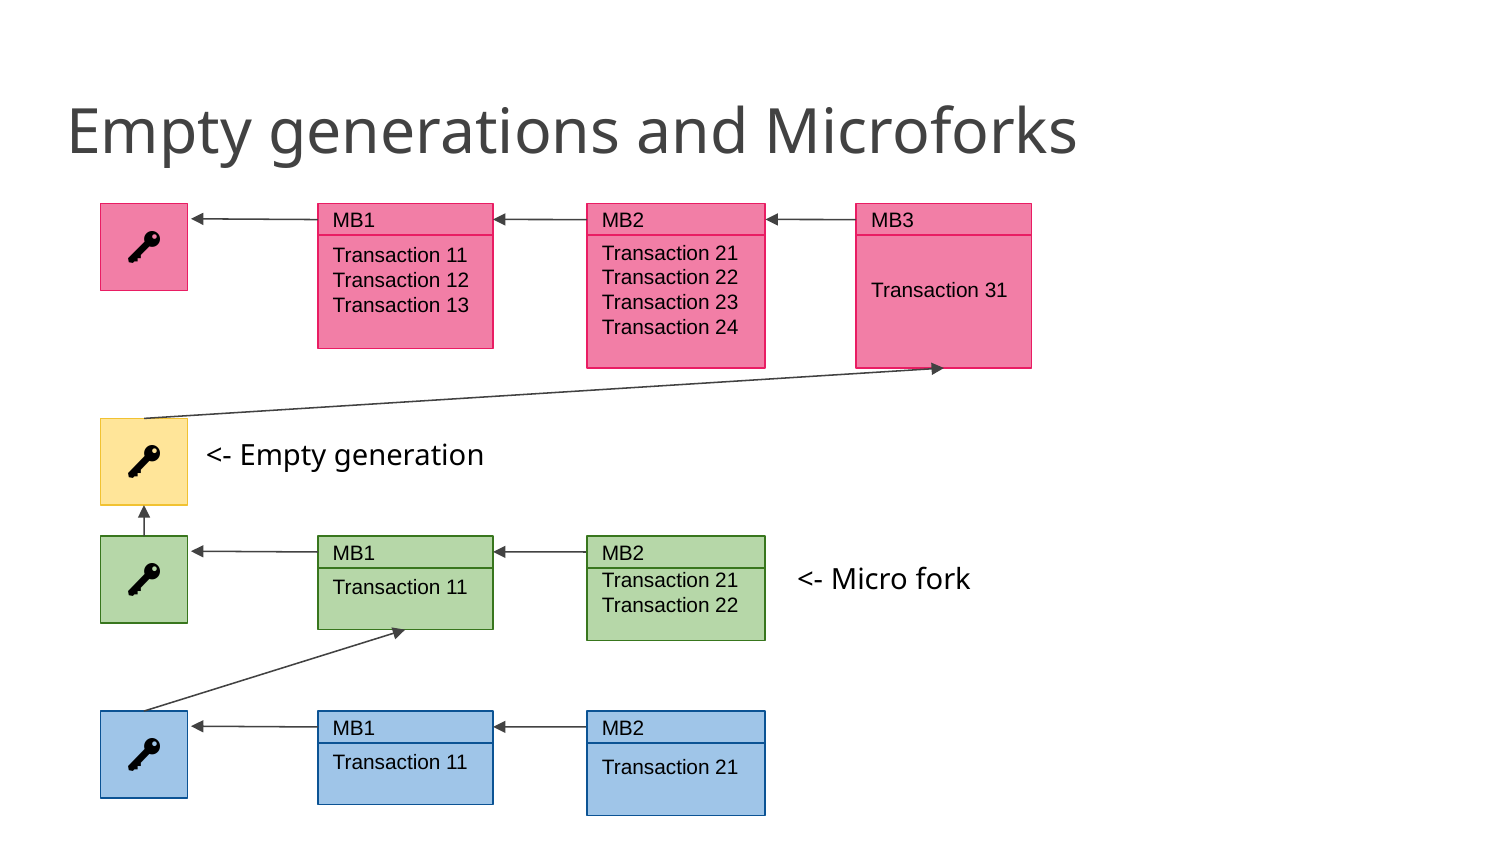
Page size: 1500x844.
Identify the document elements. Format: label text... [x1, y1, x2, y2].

text_box [100, 418, 188, 506]
picture [128, 738, 160, 771]
text_box [100, 711, 188, 798]
text_box MB2 [586, 536, 766, 568]
text_box MB1 [317, 536, 493, 568]
picture [128, 563, 160, 596]
title Empty generations and Microforks [51, 61, 1449, 182]
text_box MB2 [586, 711, 766, 743]
text_box Transaction 11 [317, 743, 493, 805]
text_box Transaction 21 [586, 743, 766, 816]
text_box [100, 536, 188, 623]
text_box Transaction 21 Transaction 22 [586, 568, 766, 641]
text_box Transaction 31 [856, 236, 1032, 368]
text_box Transaction 11 [317, 568, 493, 630]
text_box MB1 [317, 203, 493, 236]
picture [128, 445, 160, 478]
text_box MB2 [586, 203, 766, 236]
text_box MB1 [317, 711, 493, 743]
text_box Transaction 21 Transaction 22 Transaction 23 Transaction 24 [586, 236, 766, 368]
text_box <- Empty generation [190, 421, 858, 499]
text_box MB3 [856, 203, 1032, 236]
text_box Transaction 11 Transaction 12 Transaction 13 [317, 236, 493, 349]
text_box [100, 203, 188, 291]
text_box <- Micro fork [782, 545, 1449, 623]
picture [128, 231, 160, 263]
